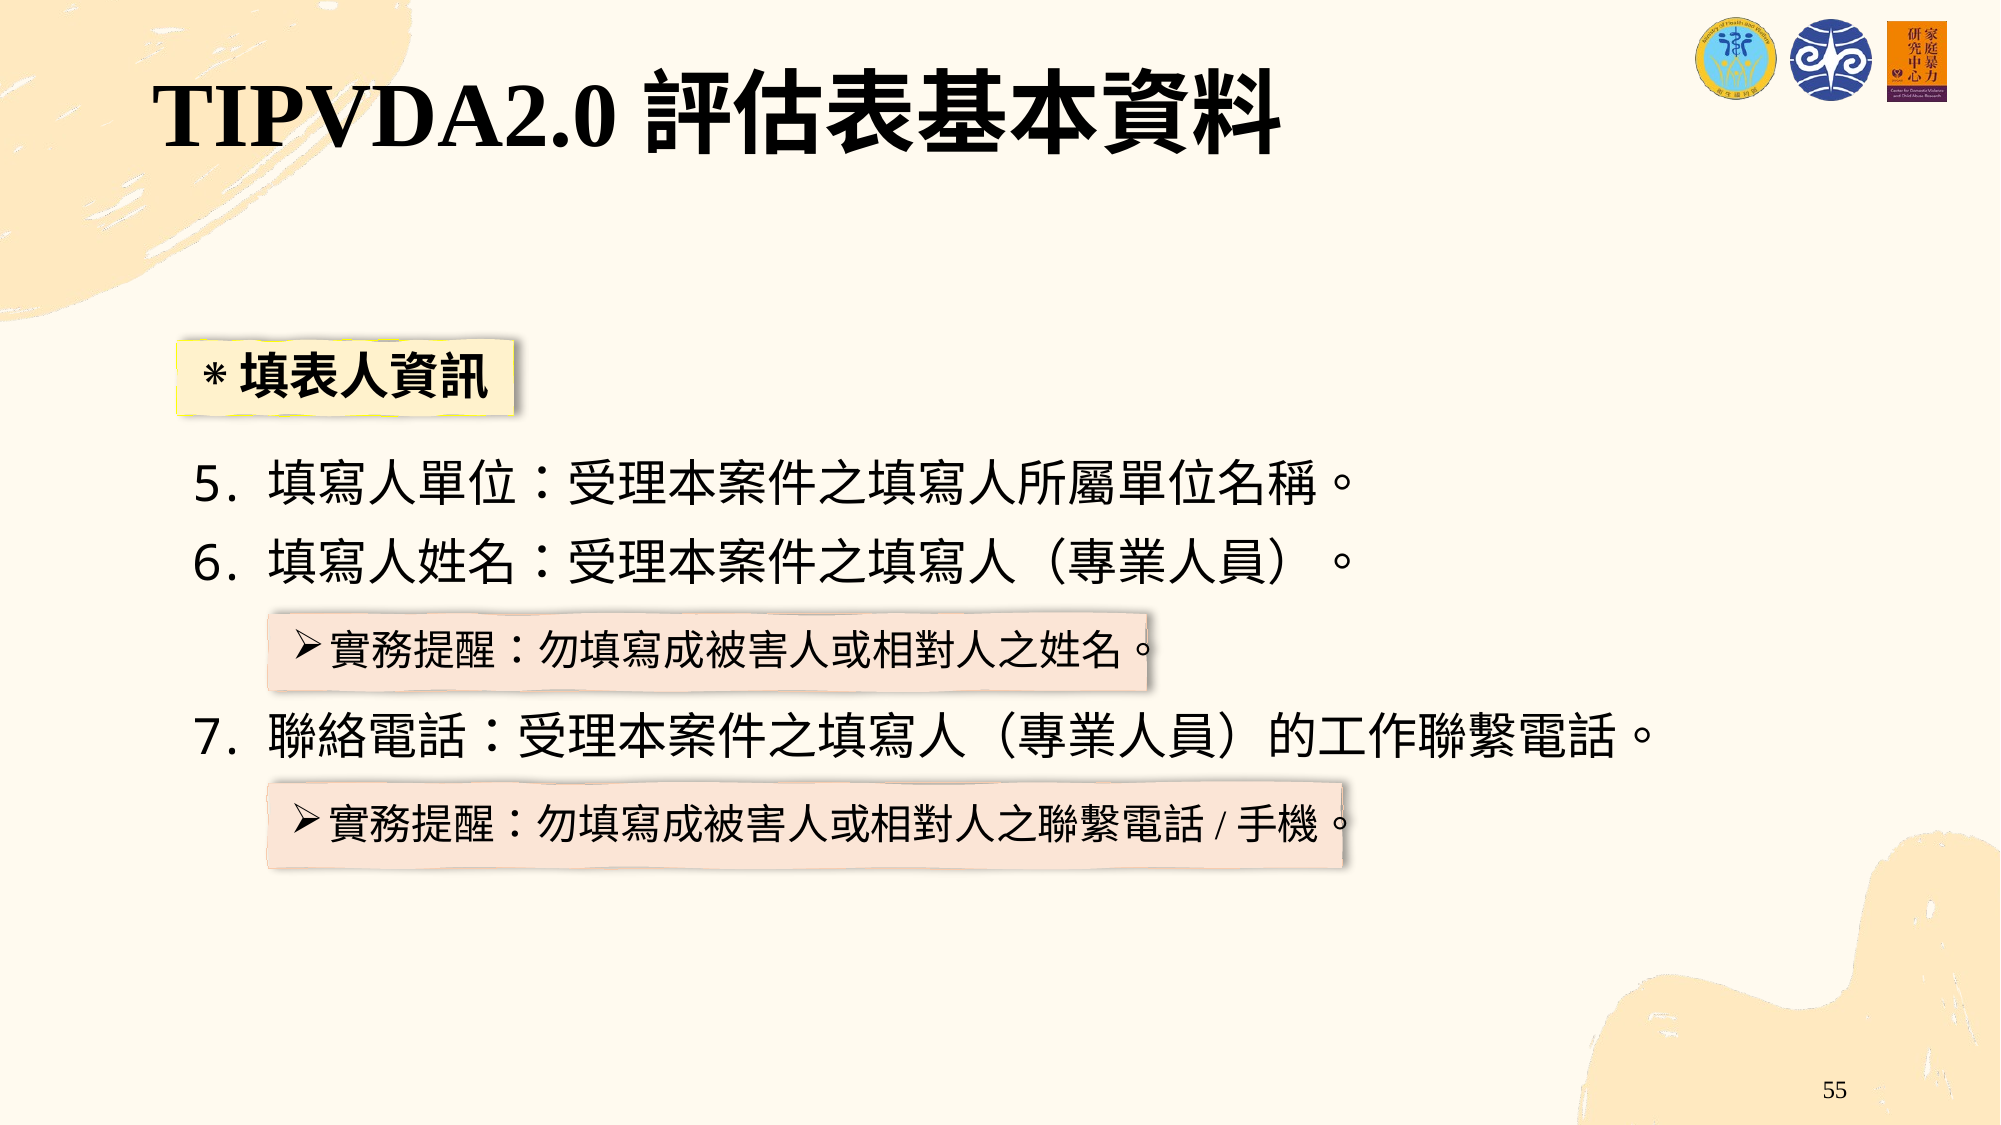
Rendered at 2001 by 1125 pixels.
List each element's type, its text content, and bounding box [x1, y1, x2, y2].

text_box 實務提醒：勿填寫成被害人或相對人之聯繫電話/手機。 [267, 781, 1343, 870]
title TIPVDA2.0評估表基本資料 [137, 59, 1863, 278]
list 填寫人單位：受理本案件之填寫人所屬單位名稱。 填寫人姓名：受理本案件之填寫人（專業人員）。 [177, 445, 1878, 606]
picture [0, 0, 444, 347]
picture [1475, 809, 2001, 1125]
text_box 聯絡電話：受理本案件之填寫人（專業人員）的工作聯繫電話。 [177, 698, 1878, 776]
text_box 實務提醒：勿填寫成被害人或相對人之姓名。 [267, 612, 1147, 692]
picture [1695, 17, 1947, 102]
text_box 填表人資訊 [176, 338, 514, 417]
slide_number <編號> [1412, 1058, 1863, 1119]
